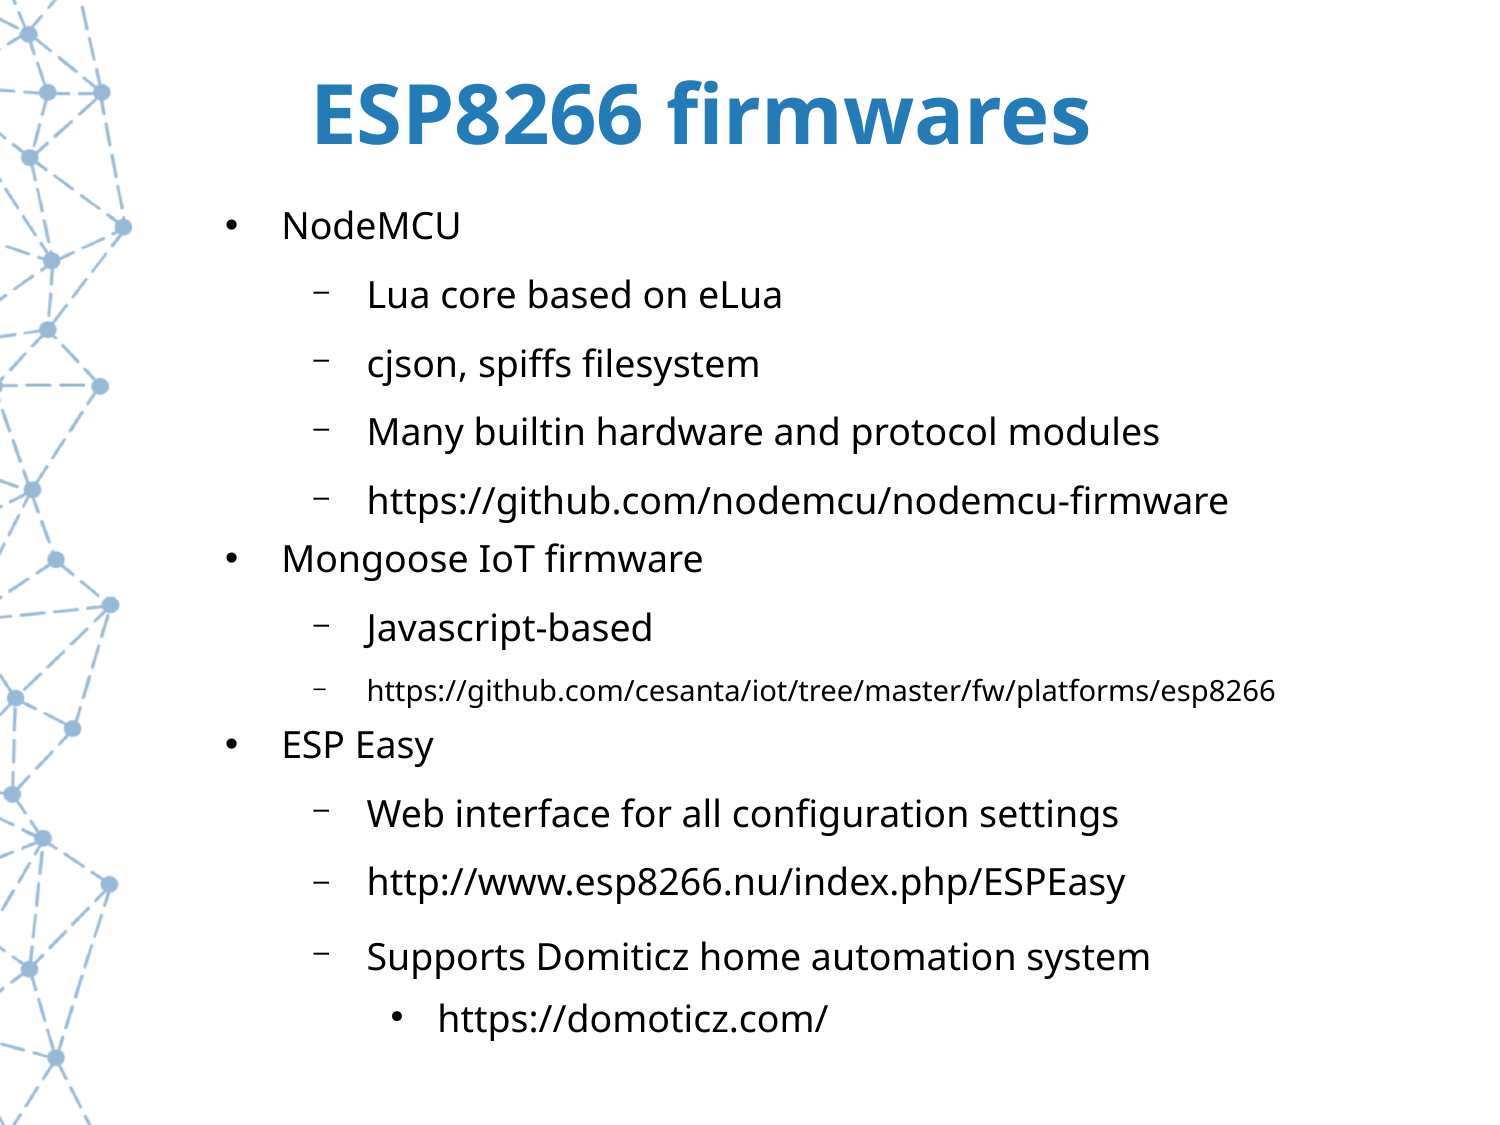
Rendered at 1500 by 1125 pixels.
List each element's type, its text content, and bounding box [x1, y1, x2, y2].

picture [0, 0, 133, 1125]
list NodeMCU Lua core based on eLua cjson, spiffs filesystem Many builtin hardware and protocol modules https://github.com/nodemcu/nodemcu-firmware Mongoose IoT firmware Javascript-based https://github.com/cesanta/iot/tree/master/fw/platforms/esp8266 ESP Easy Web interface for all configuration settings http://www.esp8266.nu/index.php/ESPEasy Supports Domiticz home automation system https://domoticz.com/ [210, 195, 1500, 661]
title ESP8266 firmwares [295, 54, 1291, 172]
